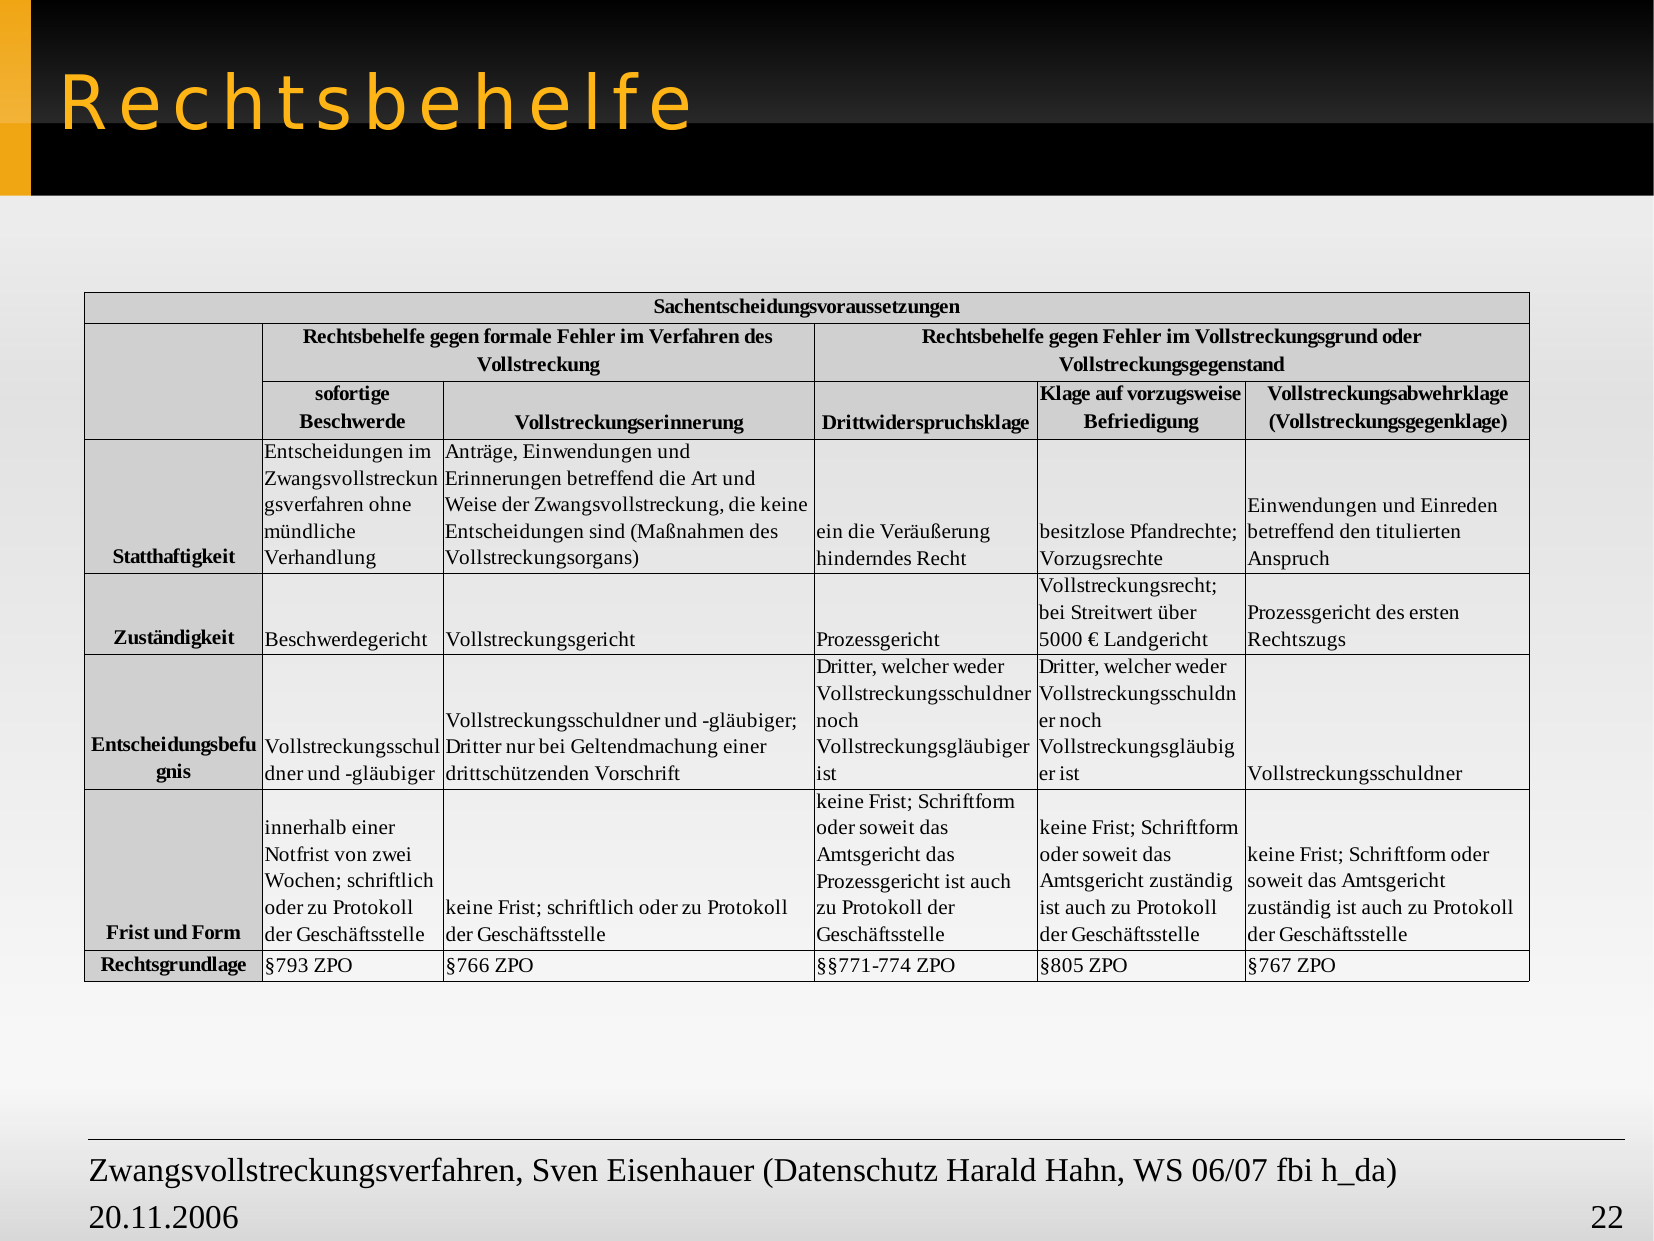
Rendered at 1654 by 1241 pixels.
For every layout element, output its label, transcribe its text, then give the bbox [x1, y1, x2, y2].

title Rechtsbehelfe [59, 29, 1270, 178]
chart [82, 290, 1654, 1068]
picture [0, 0, 1654, 1241]
